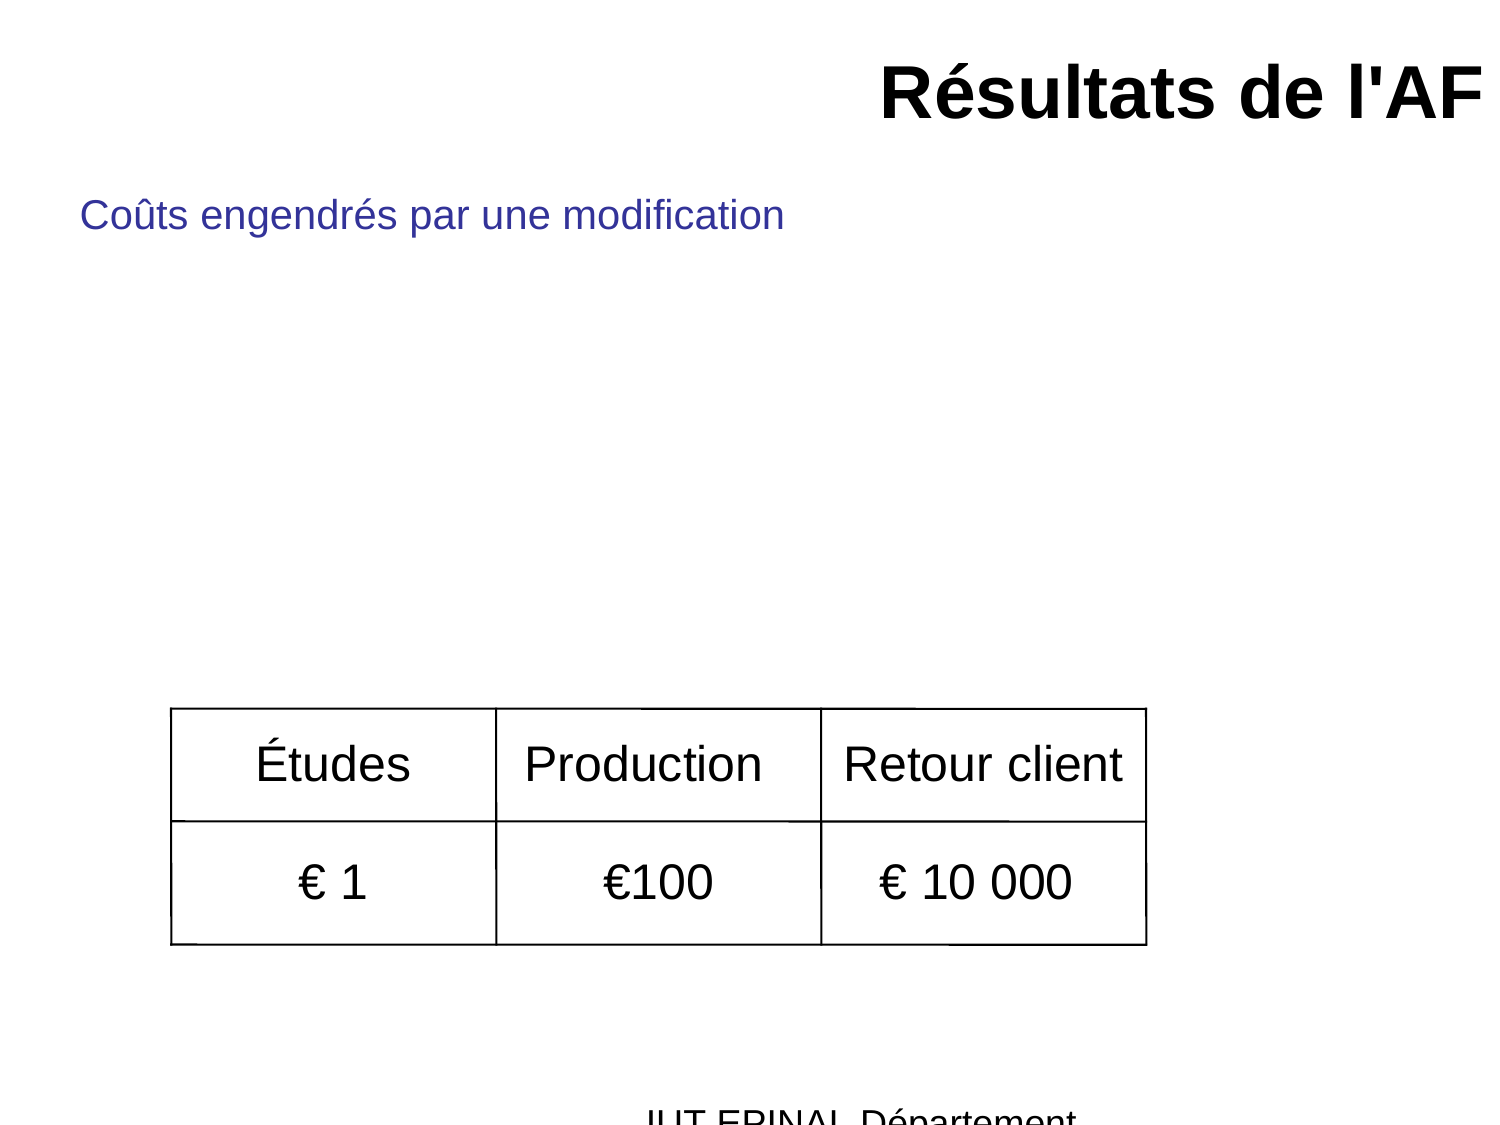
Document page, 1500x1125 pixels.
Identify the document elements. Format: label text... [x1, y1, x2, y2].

text_box Études [173, 710, 495, 820]
text_box Résultats de l'AF [150, 0, 1500, 188]
text_box € 10 000 [823, 823, 1145, 943]
text_box € 1 [173, 823, 495, 943]
text_box €100 [498, 823, 820, 943]
text_box Retour client [823, 710, 1145, 820]
text_box Production [498, 710, 820, 820]
text_box Coûts engendrés par une modification [64, 184, 1415, 693]
